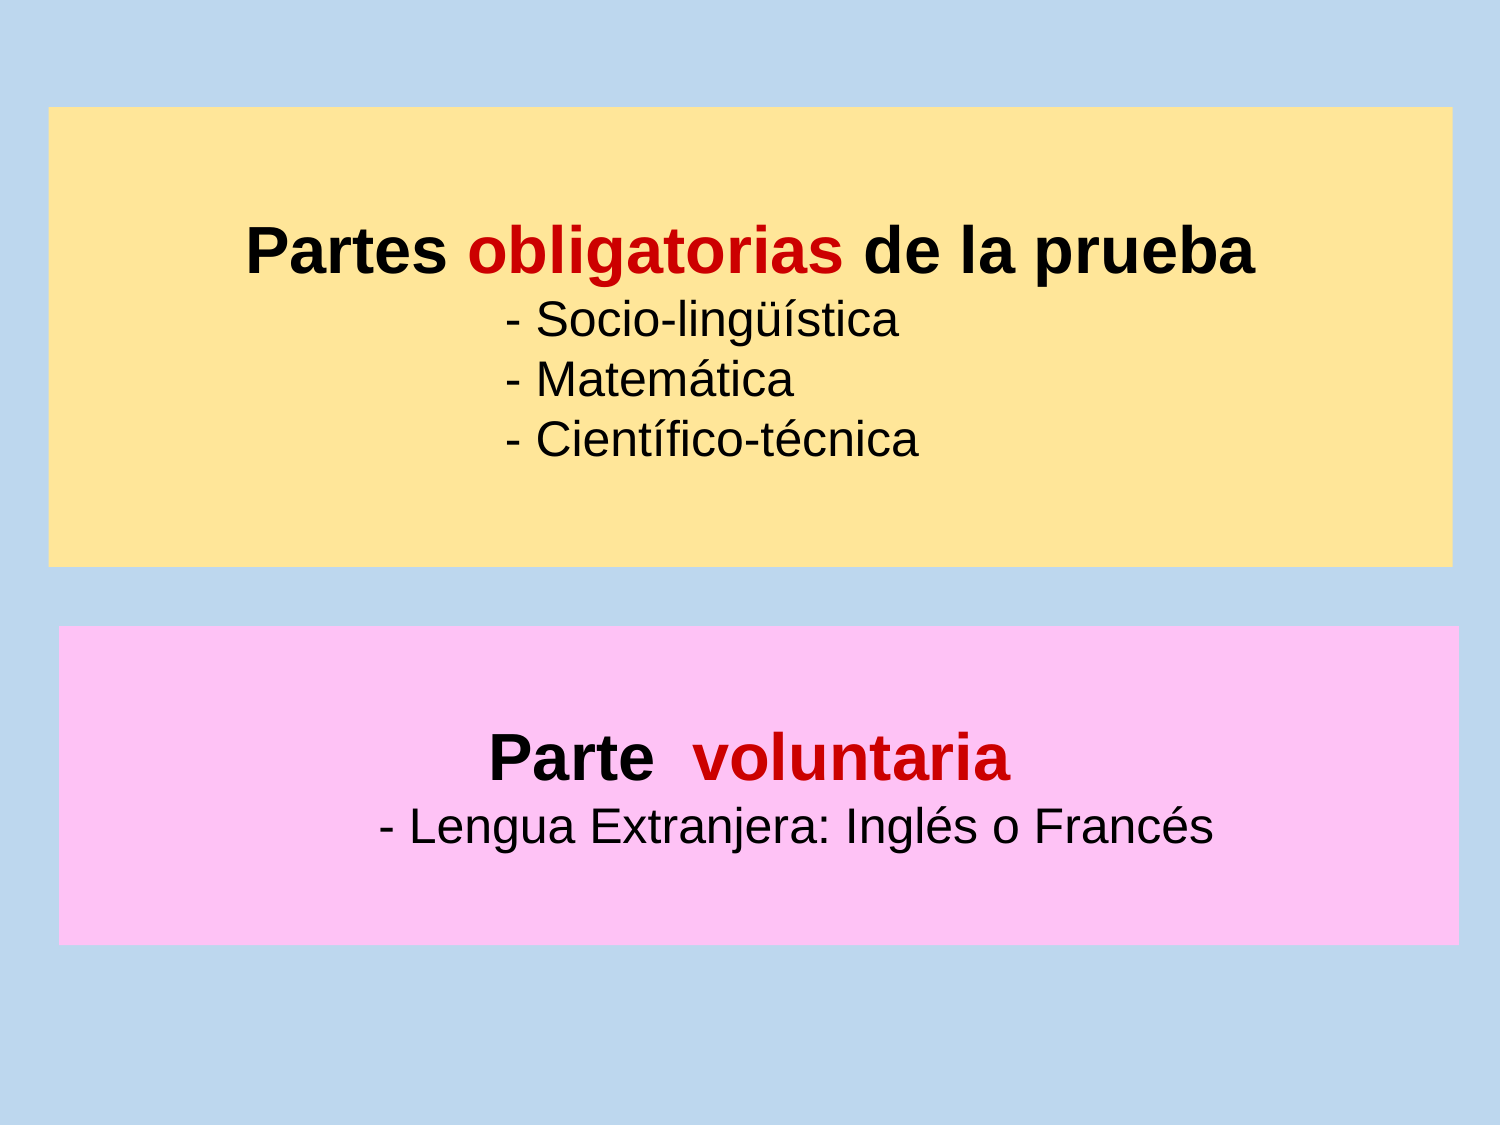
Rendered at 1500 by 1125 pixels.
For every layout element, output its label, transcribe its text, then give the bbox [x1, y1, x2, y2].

text_box Partes obligatorias de la prueba - Socio-lingüística - Matemática - Científico-técnica [48, 107, 1453, 567]
text_box Parte voluntaria - Lengua Extranjera: Inglés o Francés [59, 626, 1459, 946]
